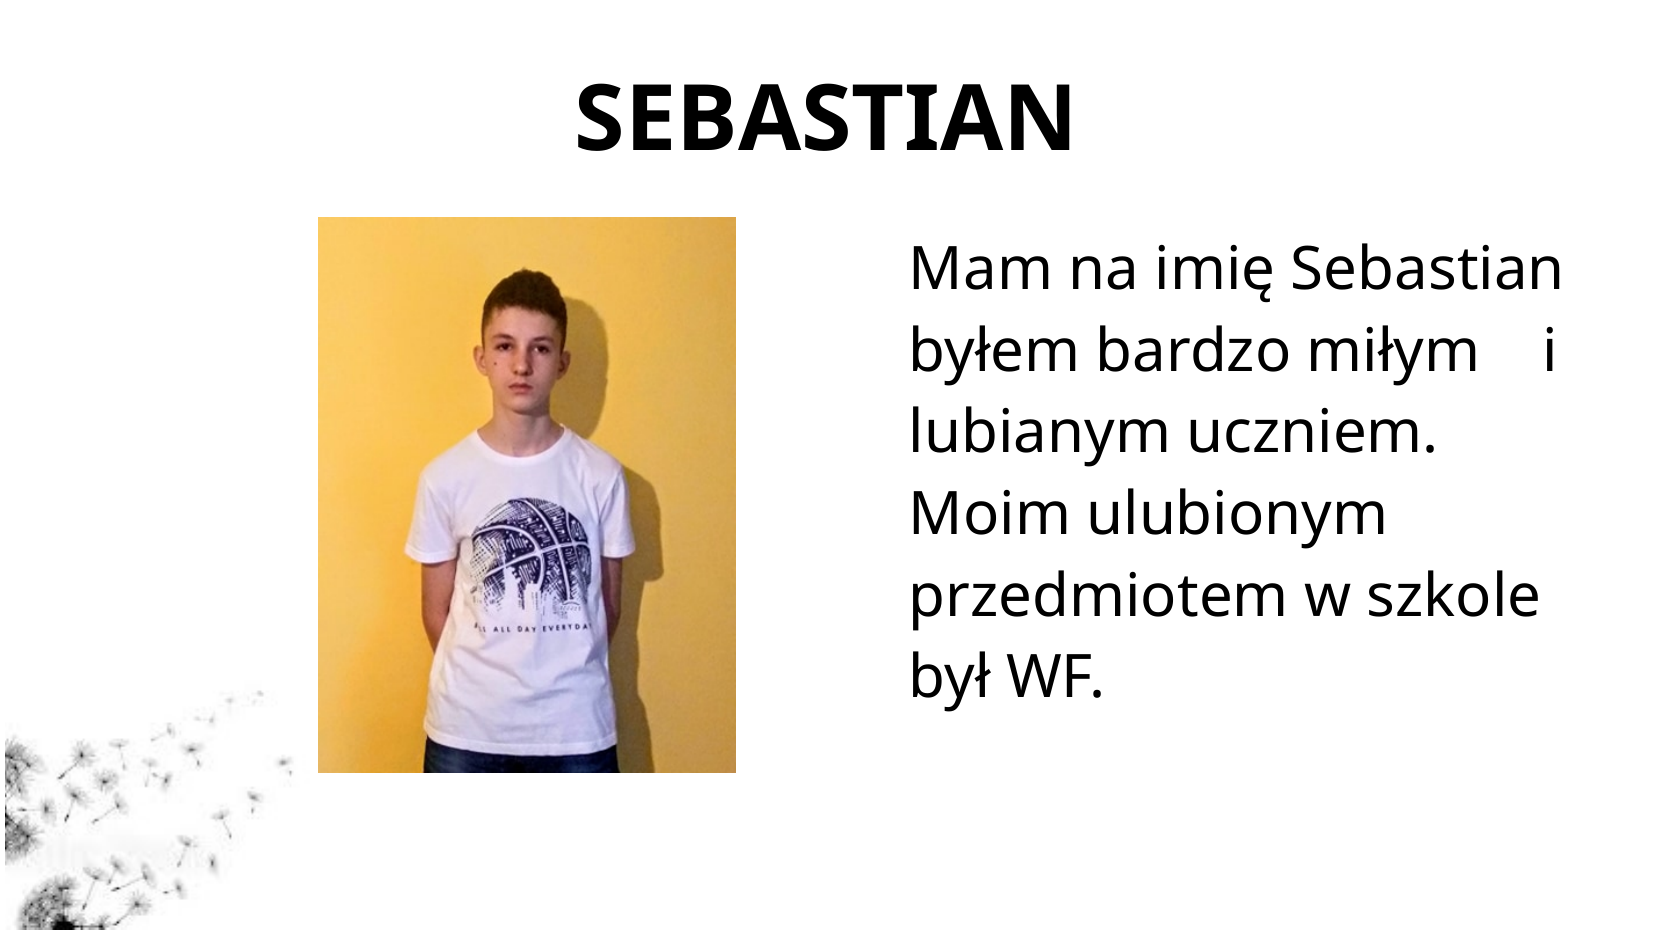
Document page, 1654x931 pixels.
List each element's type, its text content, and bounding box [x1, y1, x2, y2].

picture [318, 217, 736, 774]
title SEBASTIAN [82, 37, 1571, 193]
picture [5, 659, 314, 931]
list Mam na imię Sebastian byłem bardzo miłym i lubianym uczniem. Moim ulubionym przedmiotem w szkole był WF. [845, 225, 1572, 781]
